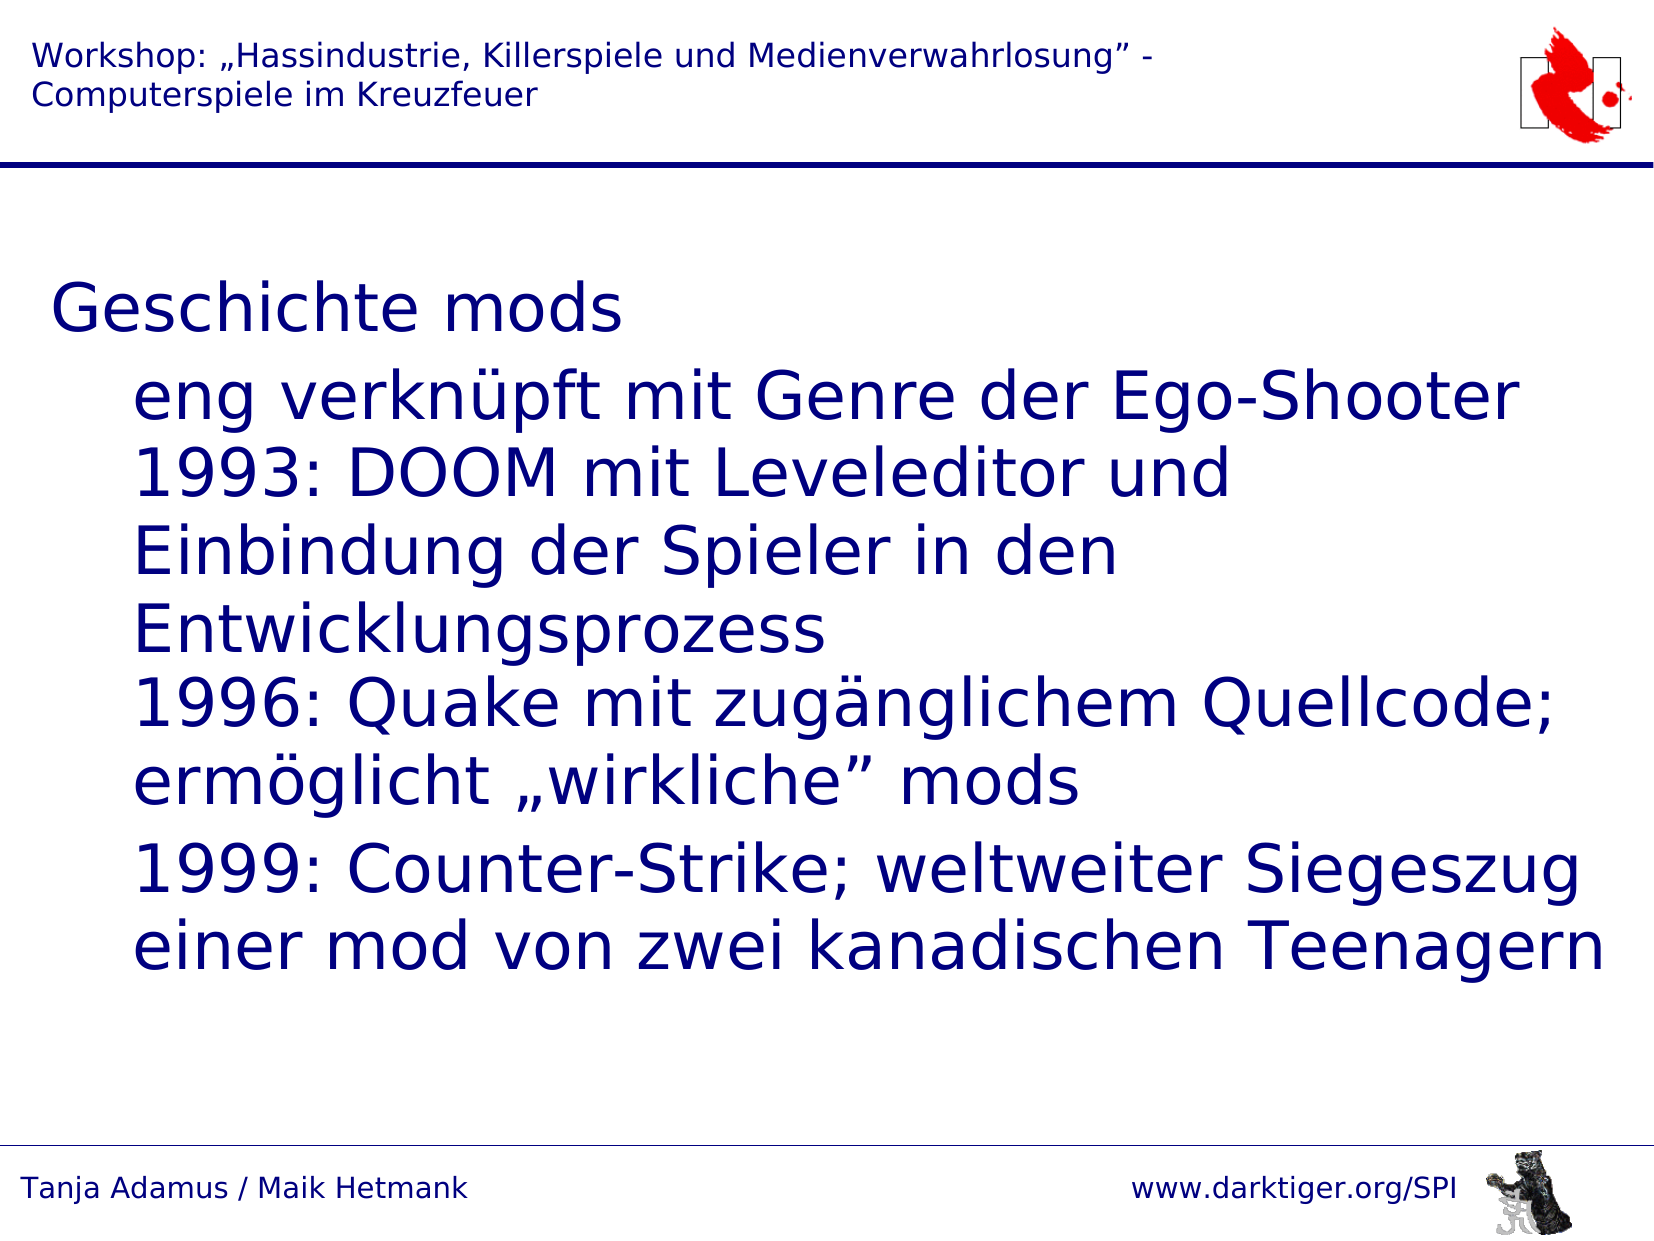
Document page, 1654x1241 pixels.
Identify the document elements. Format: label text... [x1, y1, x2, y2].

text_box eng verknüpft mit Genre der Ego-Shooter [118, 350, 1625, 427]
text_box 1999: Counter-Strike; weltweiter Siegeszug einer mod von zwei kanadischen Teenagern [118, 822, 1625, 994]
text_box 1993: DOOM mit Leveleditor und Einbindung der Spieler in den Entwicklungsprozess [118, 427, 1625, 657]
text_box Workshop: „Hassindustrie, Killerspiele und Medienverwahrlosung” - Computerspiele im Kreuzfeuer [16, 29, 1418, 178]
picture [1503, 16, 1632, 148]
picture [1486, 1150, 1572, 1235]
text_box Geschichte mods [35, 261, 1565, 355]
text_box 1996: Quake mit zugänglichem Quellcode; ermöglicht „wirkliche” mods [118, 657, 1625, 822]
